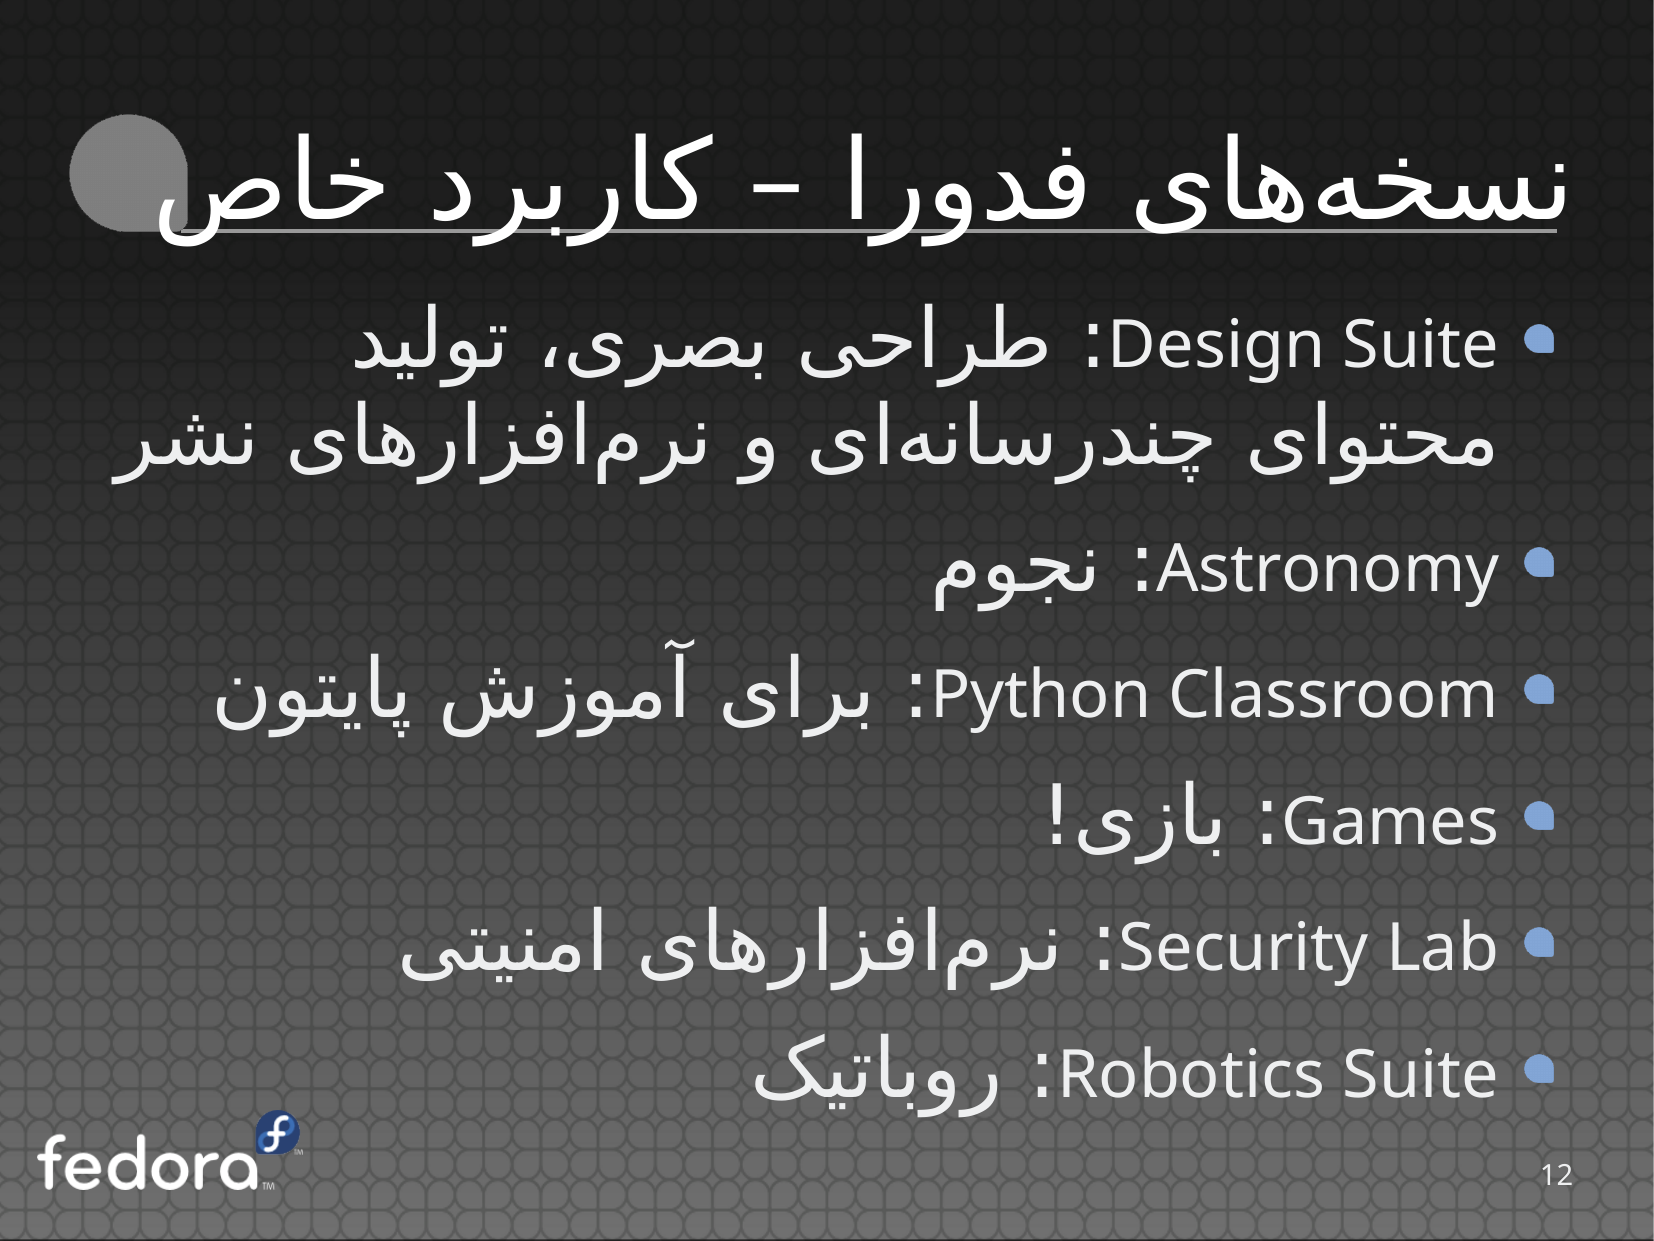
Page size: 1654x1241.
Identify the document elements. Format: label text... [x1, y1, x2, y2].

picture [0, 0, 1654, 1241]
title نسخه‌های فدورا – کاربرد خاص [86, 112, 1576, 249]
list ‏Design Suite: طراحی بصری، تولید محتوای چندرسانه‌ای و نرم‌افزارهای نشر ‏Astronomy: نجوم ‏Python Classroom: برای آموزش پایتون ‏Games: بازی! ‏Security Lab: نرم‌افزارهای امنیتی ‏Robotics Suite: روباتیک [82, 290, 1571, 1063]
